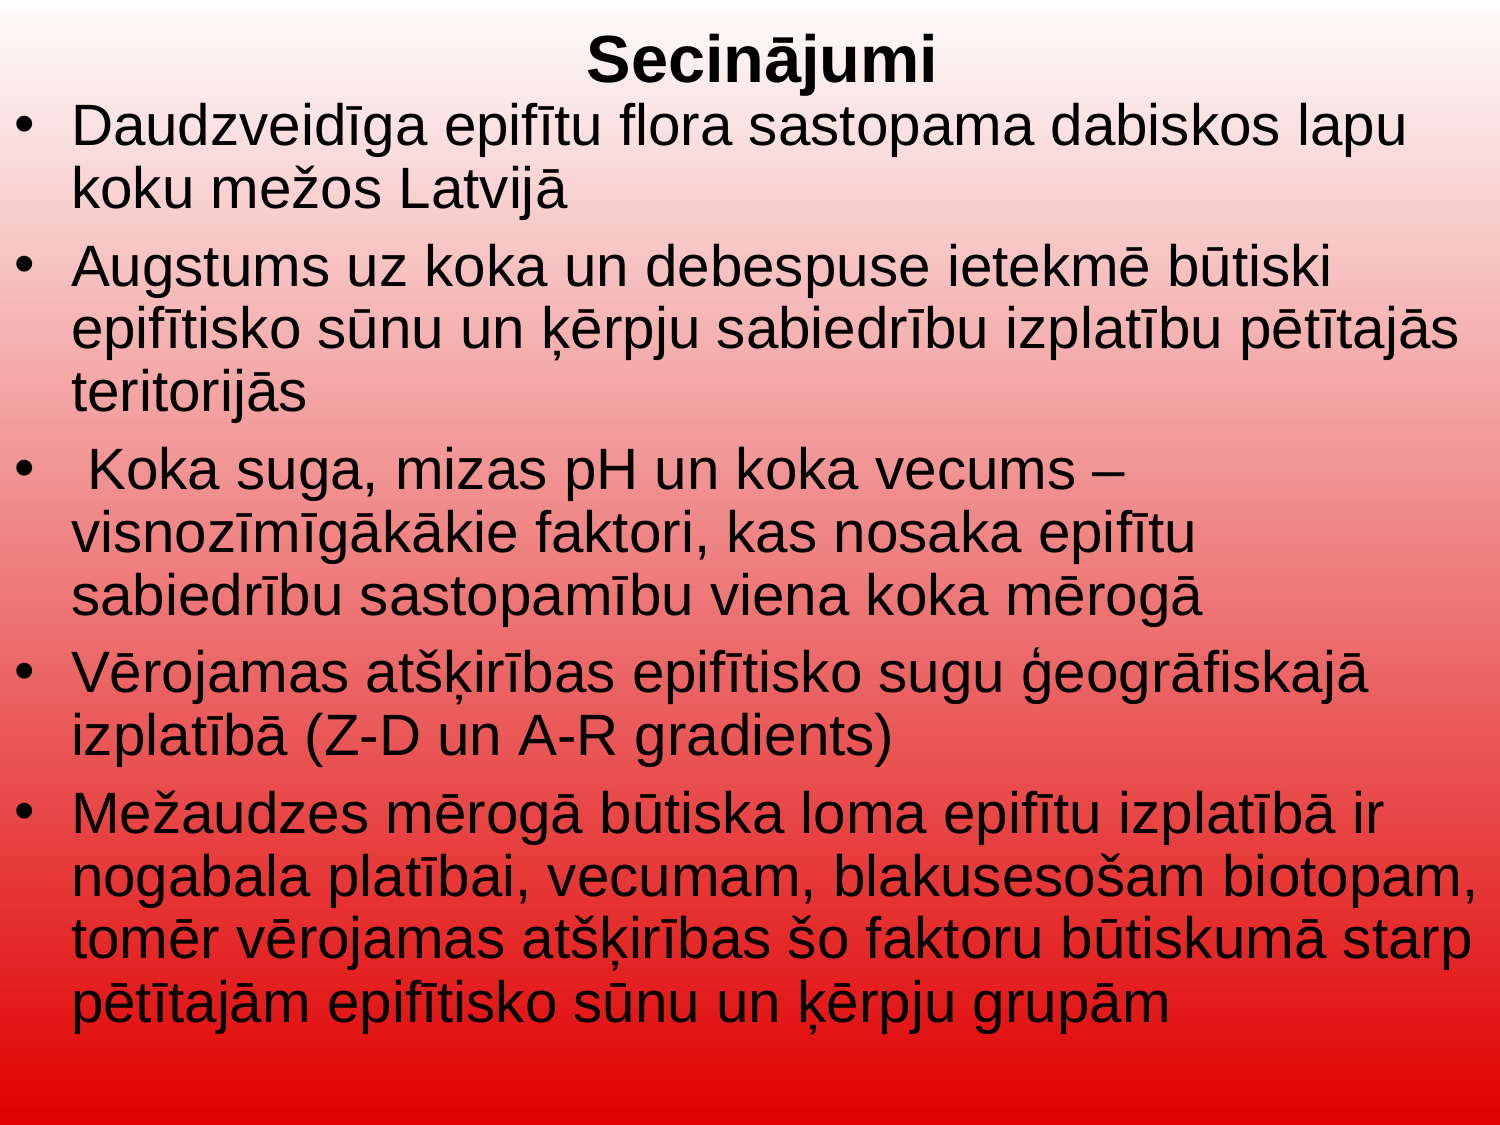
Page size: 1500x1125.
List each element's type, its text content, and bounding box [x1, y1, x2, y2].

title Secinājumi [125, 0, 1401, 87]
list Daudzveidīga epifītu flora sastopama dabiskos lapu koku mežos Latvijā Augstums uz koka un debespuse ietekmē būtiski epifītisko sūnu un ķērpju sabiedrību izplatību pētītajās teritorijās Koka suga, mizas pH un koka vecums – visnozīmīgākākie faktori, kas nosaka epifītu sabiedrību sastopamību viena koka mērogā Vērojamas atšķirības epifītisko sugu ģeogrāfiskajā izplatībā (Z-D un A-R gradients) Mežaudzes mērogā būtiska loma epifītu izplatībā ir nogabala platībai, vecumam, blakusesošam biotopam, tomēr vērojamas atšķirības šo faktoru būtiskumā starp pētītajām epifītisko sūnu un ķērpju grupām [0, 87, 1500, 1125]
